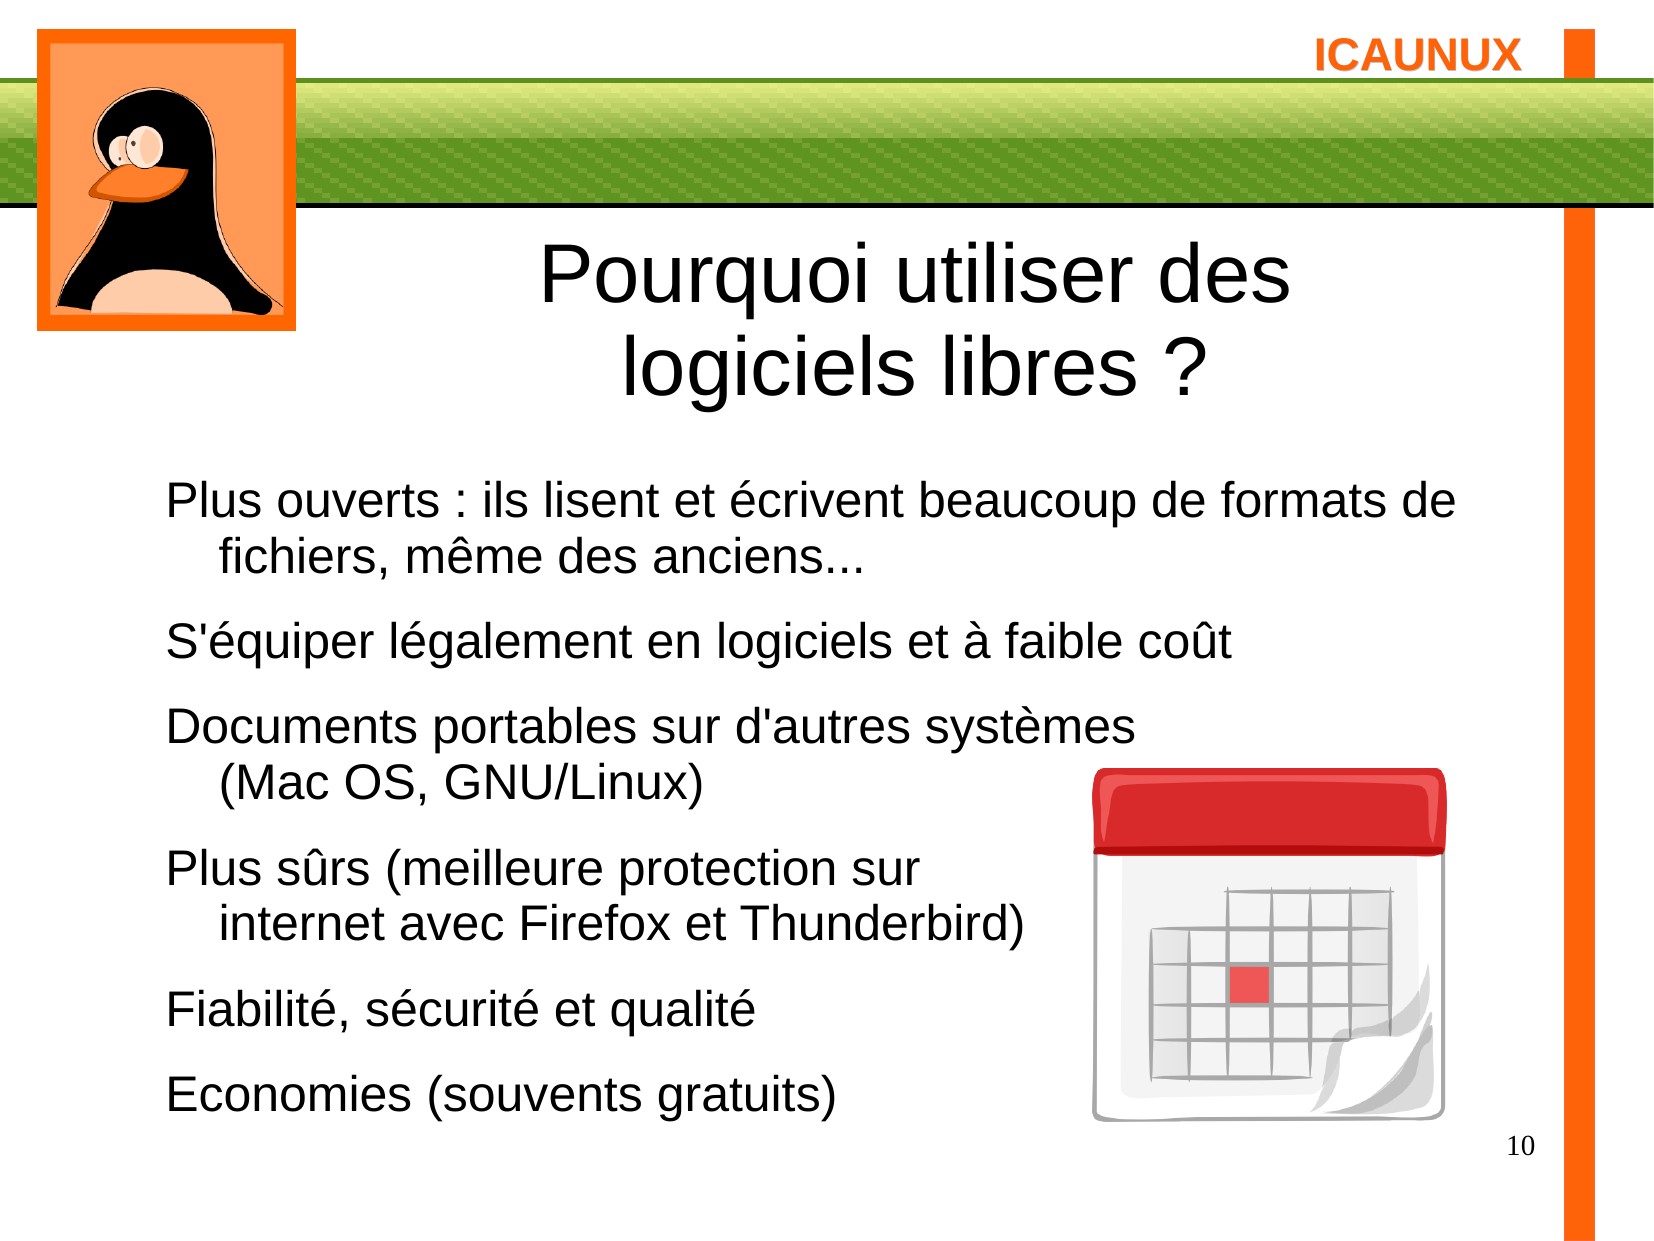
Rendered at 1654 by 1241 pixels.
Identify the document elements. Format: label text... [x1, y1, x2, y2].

title Pourquoi utiliser des logiciels libres ? [324, 227, 1506, 414]
picture [1092, 768, 1447, 1123]
picture [0, 29, 1654, 331]
list Plus ouverts : ils lisent et écrivent beaucoup de formats de fichiers, même des anciens... S'équiper légalement en logiciels et à faible coût Documents portables sur d'autres systèmes (Mac OS, GNU/Linux) Plus sûrs (meilleure protection sur internet avec Firefox et Thunderbird) Fiabilité, sécurité et qualité Economies (souvents gratuits) [147, 472, 1571, 1122]
